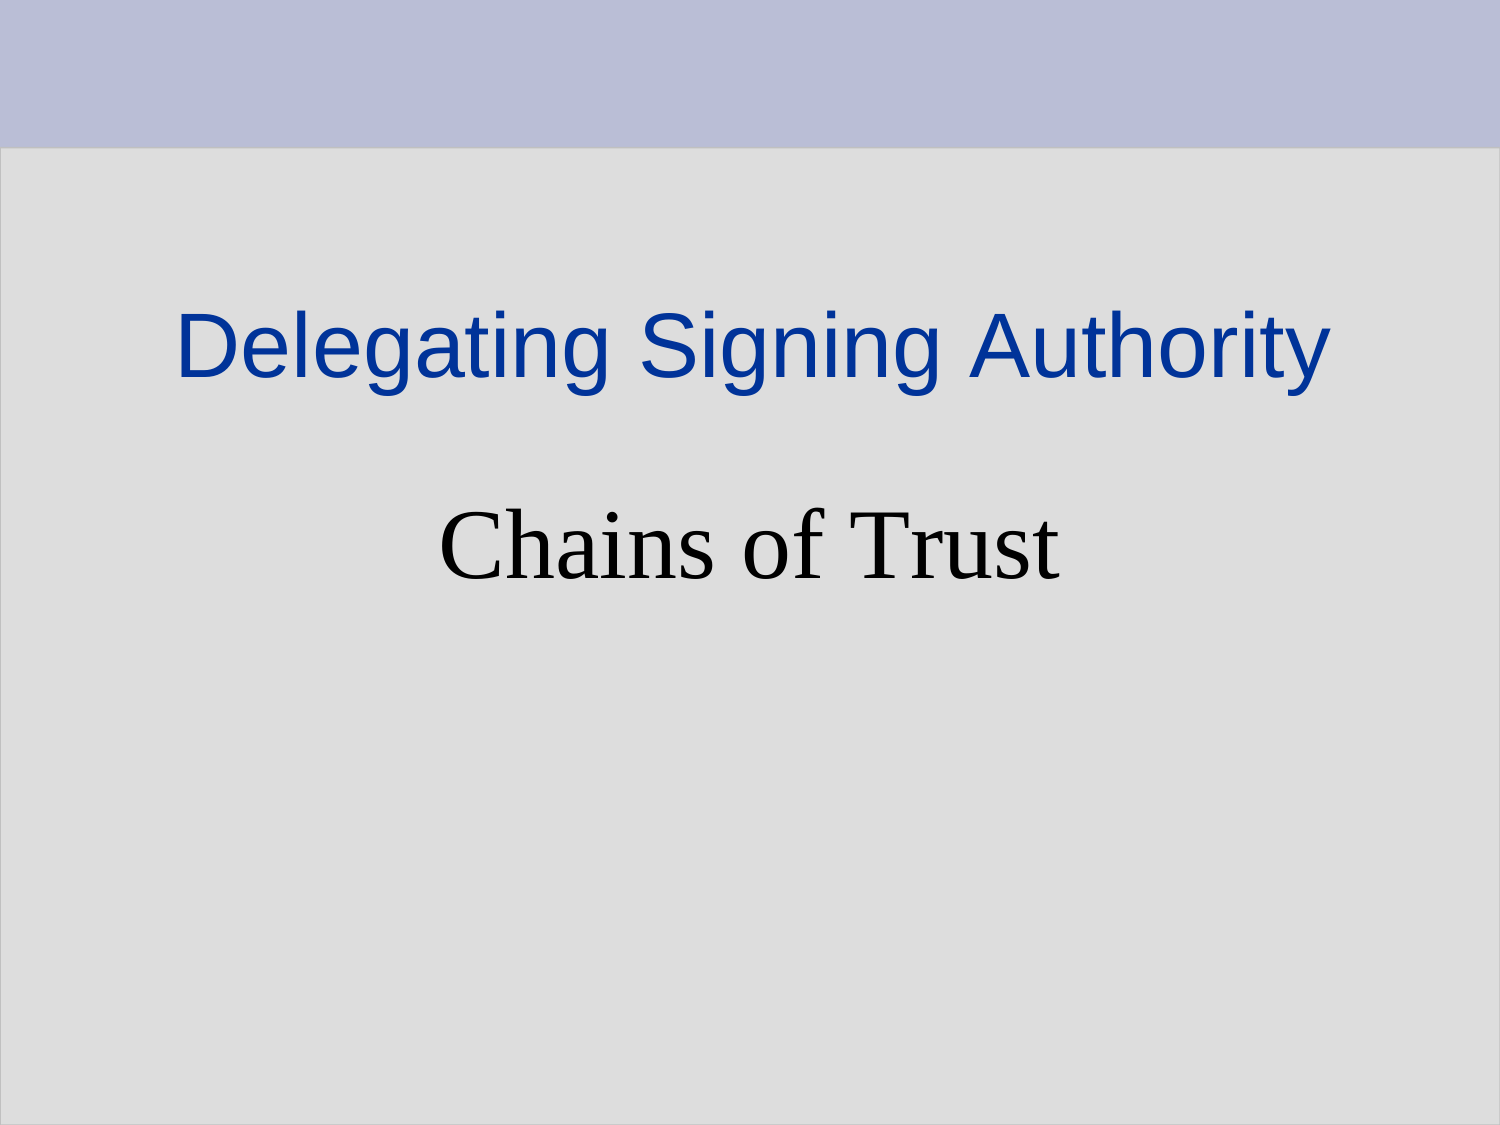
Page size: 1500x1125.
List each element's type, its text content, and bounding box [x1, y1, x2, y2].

title Delegating Signing Authority [89, 287, 1418, 576]
subtitle Chains of Trust [181, 481, 1319, 618]
